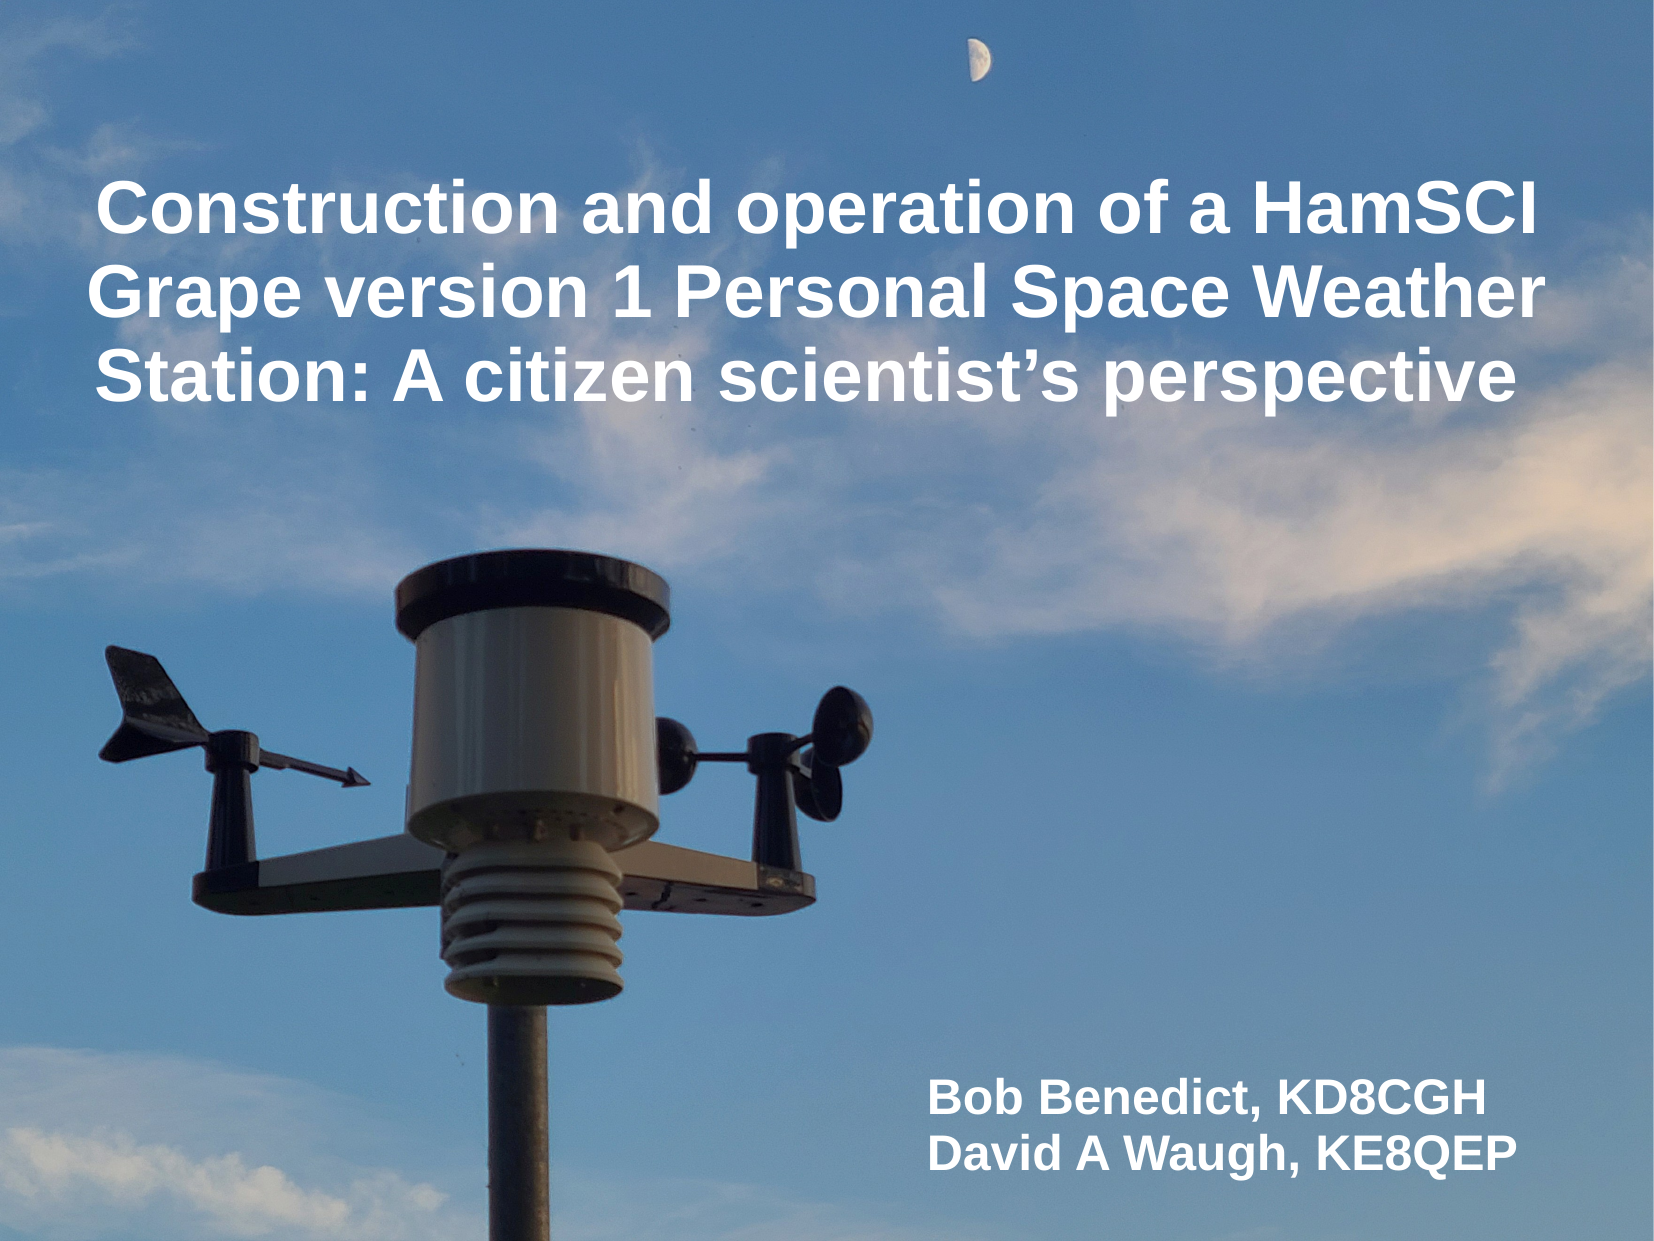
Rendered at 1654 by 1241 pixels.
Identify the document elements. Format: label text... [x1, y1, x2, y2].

title Construction and operation of a HamSCI Grape version 1 Personal Space Weather Station: A citizen scientist’s perspective [15, 120, 1621, 464]
subtitle Bob Benedict, KD8CGH David A Waugh, KE8QEP [926, 1050, 1576, 1201]
picture [0, 0, 1654, 1241]
